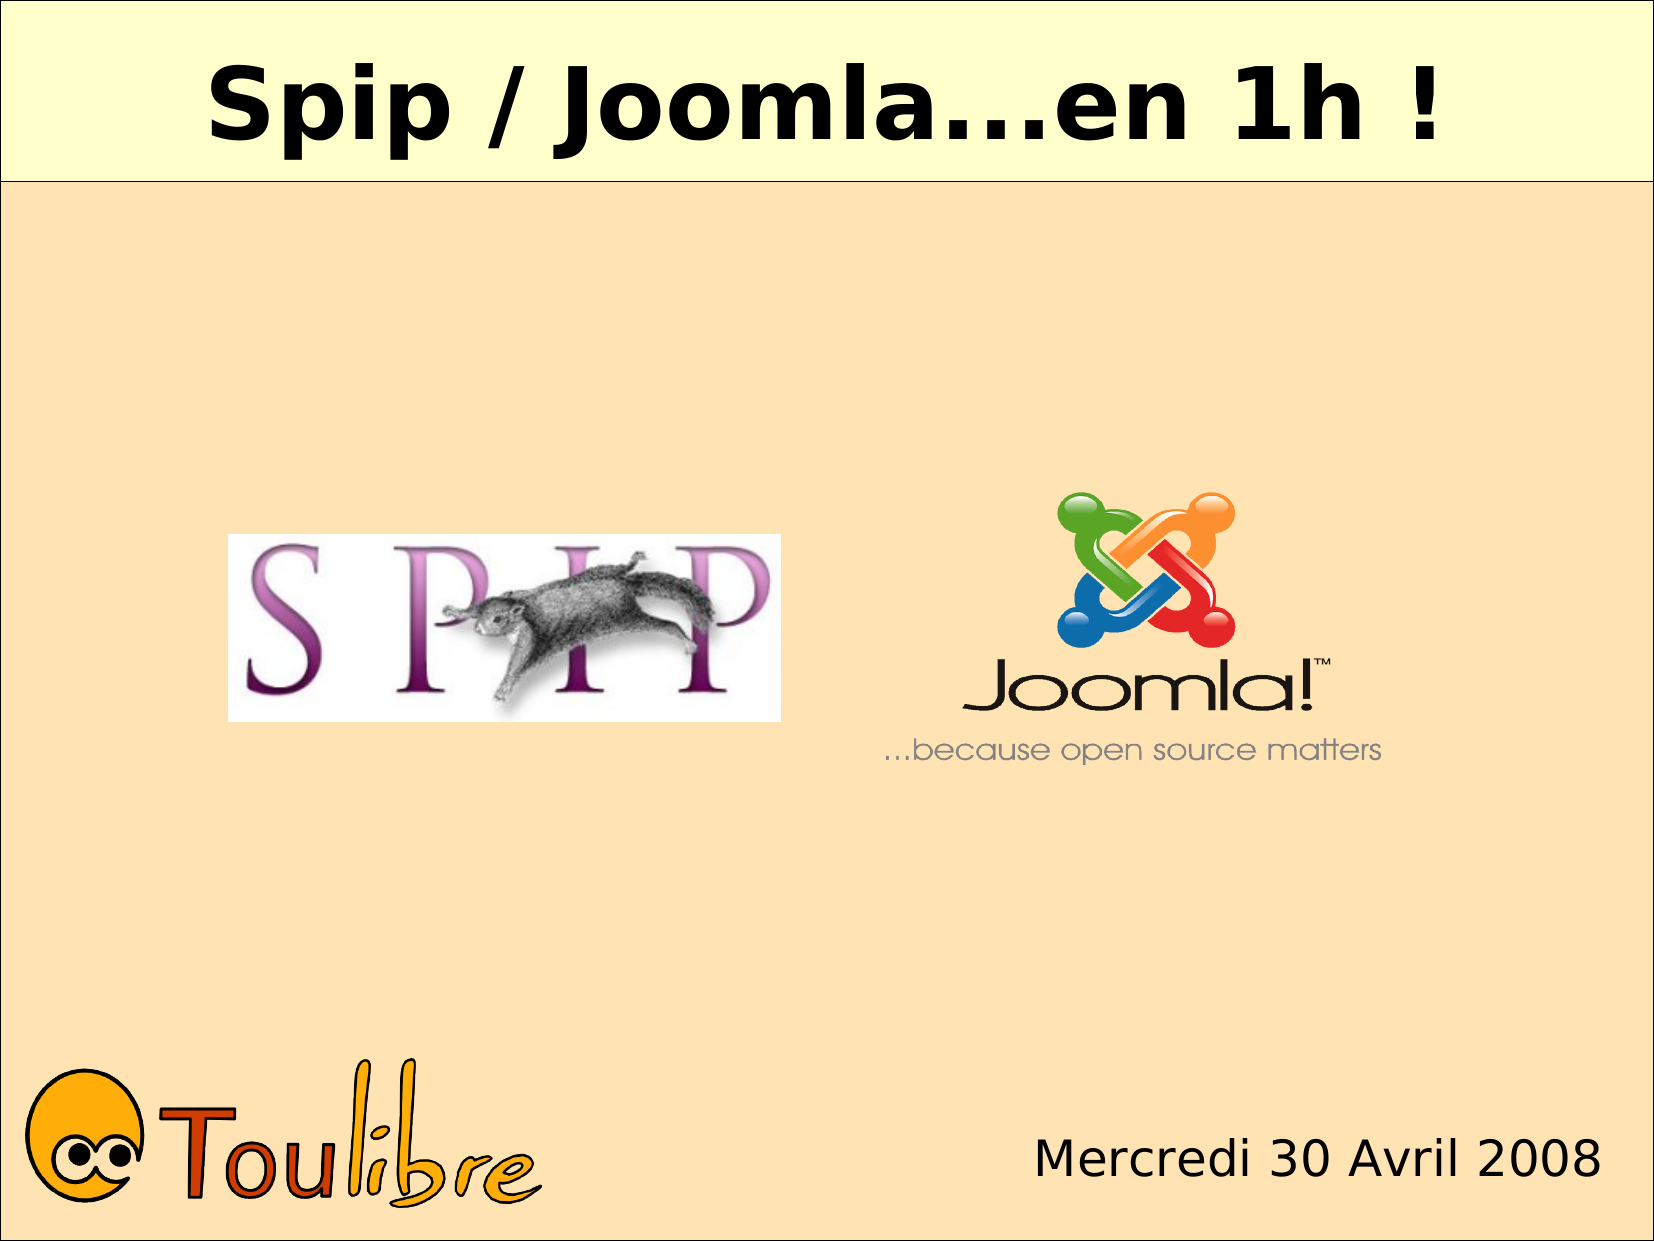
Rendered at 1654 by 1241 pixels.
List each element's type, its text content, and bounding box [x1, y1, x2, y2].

picture [25, 1058, 542, 1208]
text_box Spip / Joomla...en 1h ! [0, 39, 1654, 305]
picture [228, 534, 781, 722]
picture [886, 491, 1381, 765]
text_box Mercredi 30 Avril 2008 [542, 1122, 1619, 1196]
